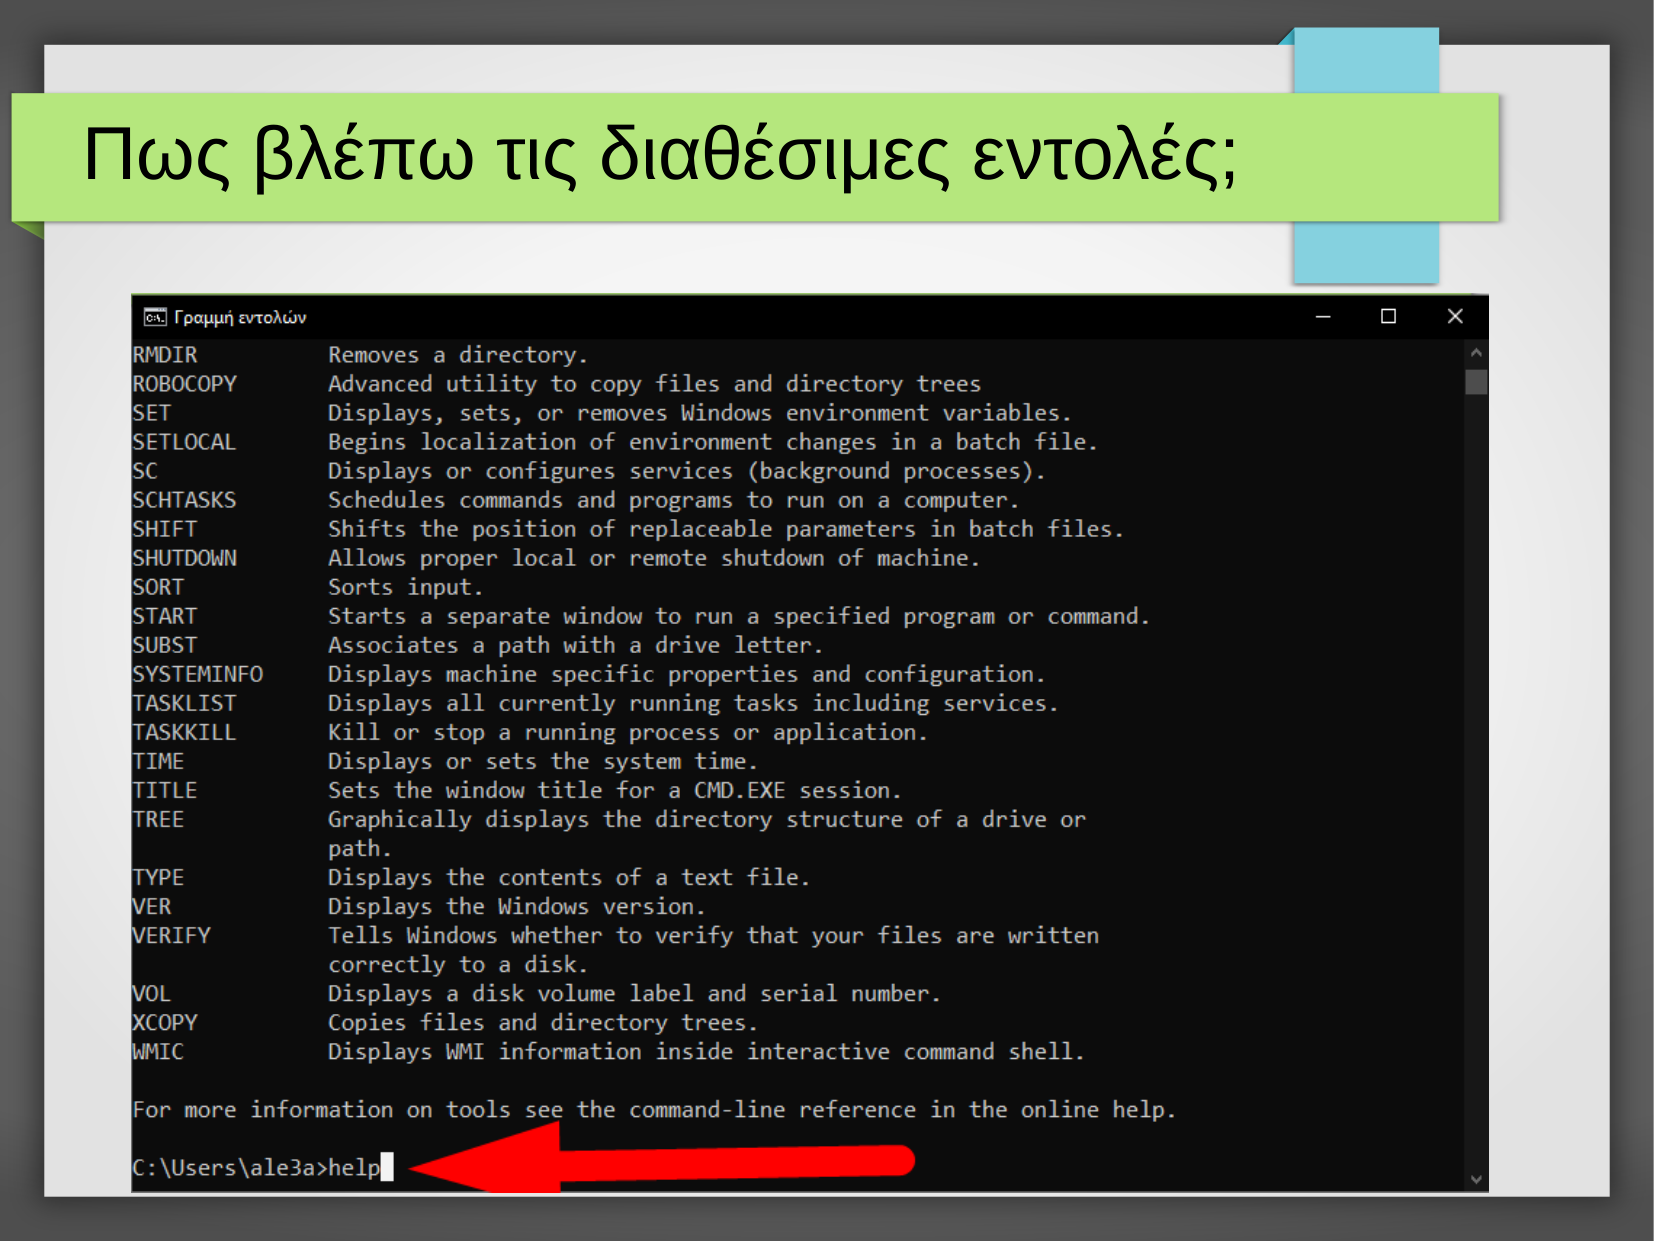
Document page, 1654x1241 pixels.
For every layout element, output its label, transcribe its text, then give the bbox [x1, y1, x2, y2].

title Πως βλέπω τις διαθέσιμες εντολές; [82, 94, 1264, 213]
picture [0, 0, 1654, 1241]
